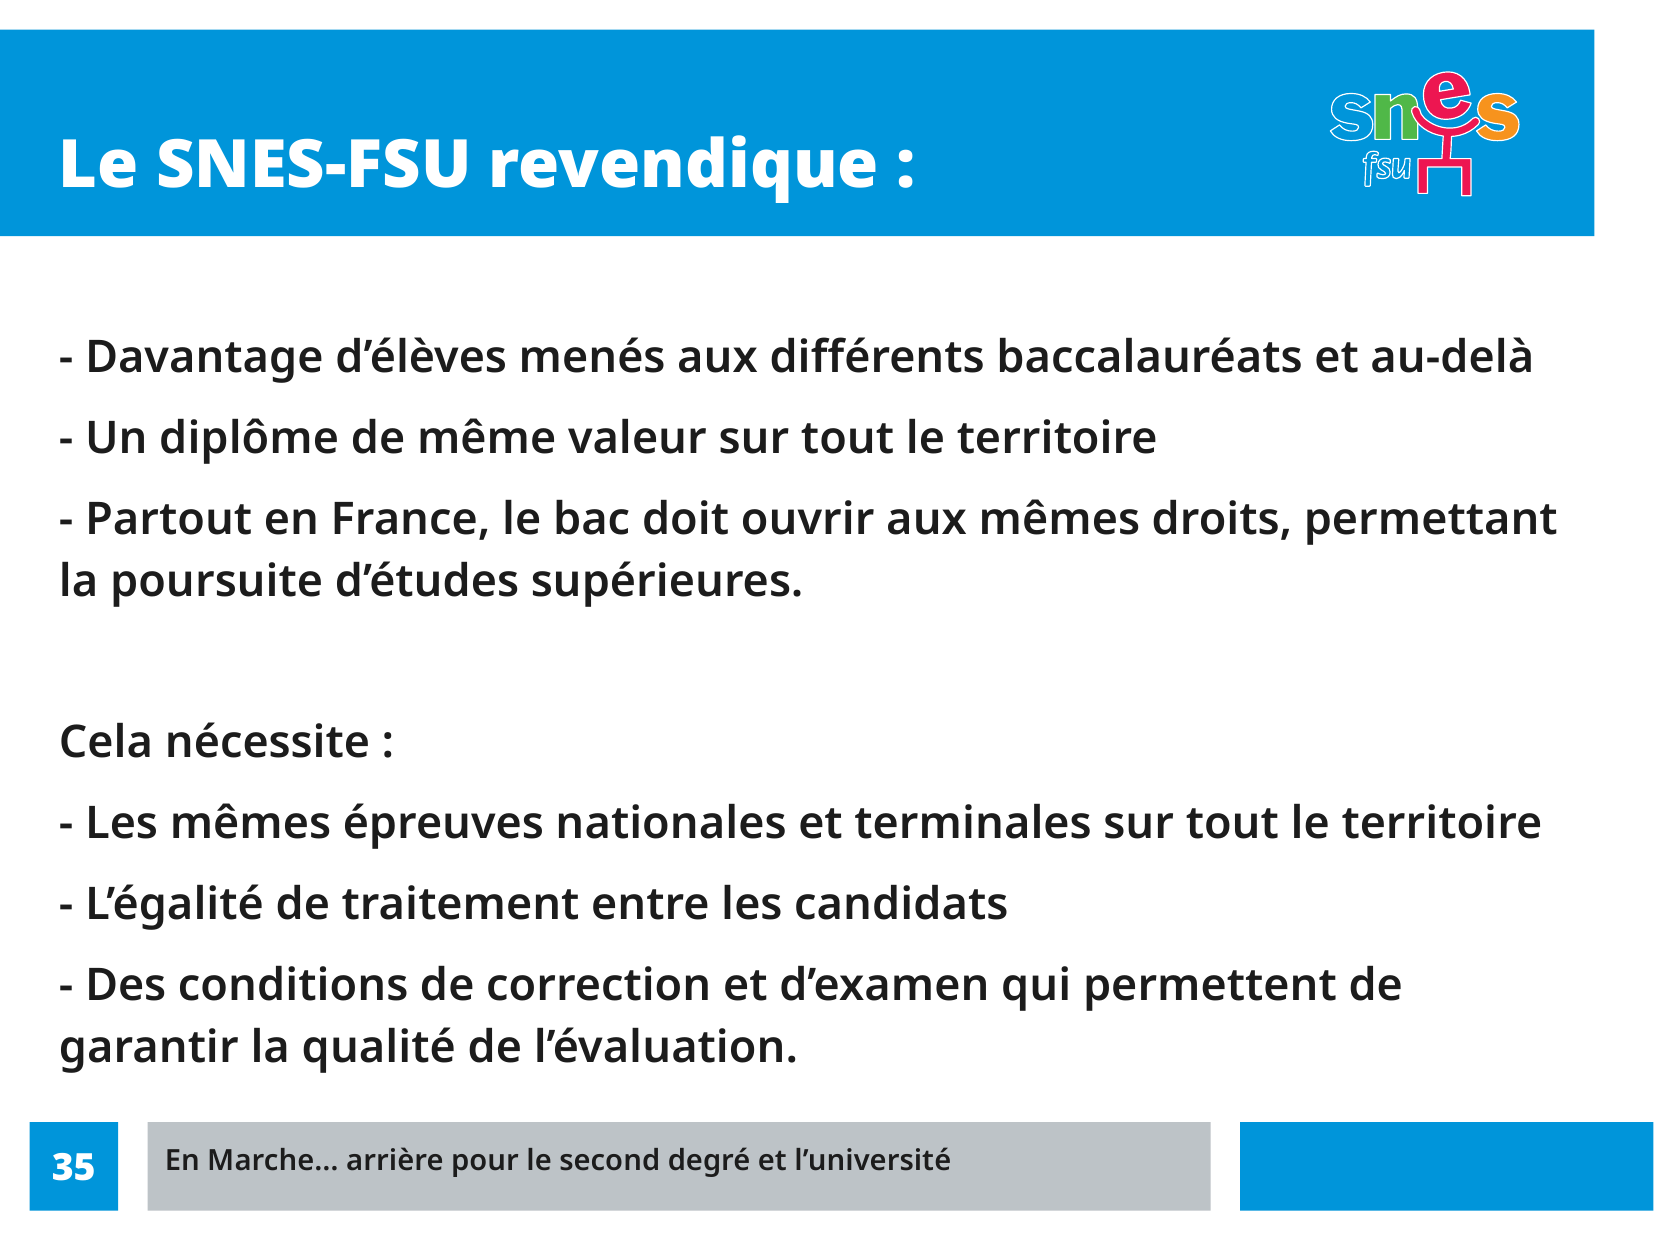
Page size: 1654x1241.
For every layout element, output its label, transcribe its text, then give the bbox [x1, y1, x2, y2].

title Le SNES-FSU revendique : [59, 59, 1595, 207]
list - Davantage d’élèves menés aux différents baccalauréats et au-delà - Un diplôme de même valeur sur tout le territoire - Partout en France, le bac doit ouvrir aux mêmes droits, permettant la poursuite d’études supérieures. Cela nécessite : - Les mêmes épreuves nationales et terminales sur tout le territoire - L’égalité de traitement entre les candidats - Des conditions de correction et d’examen qui permettent de garantir la qualité de l’évaluation. [59, 324, 1565, 1093]
list En Marche… arrière pour le second degré et l’université [164, 1139, 1183, 1217]
